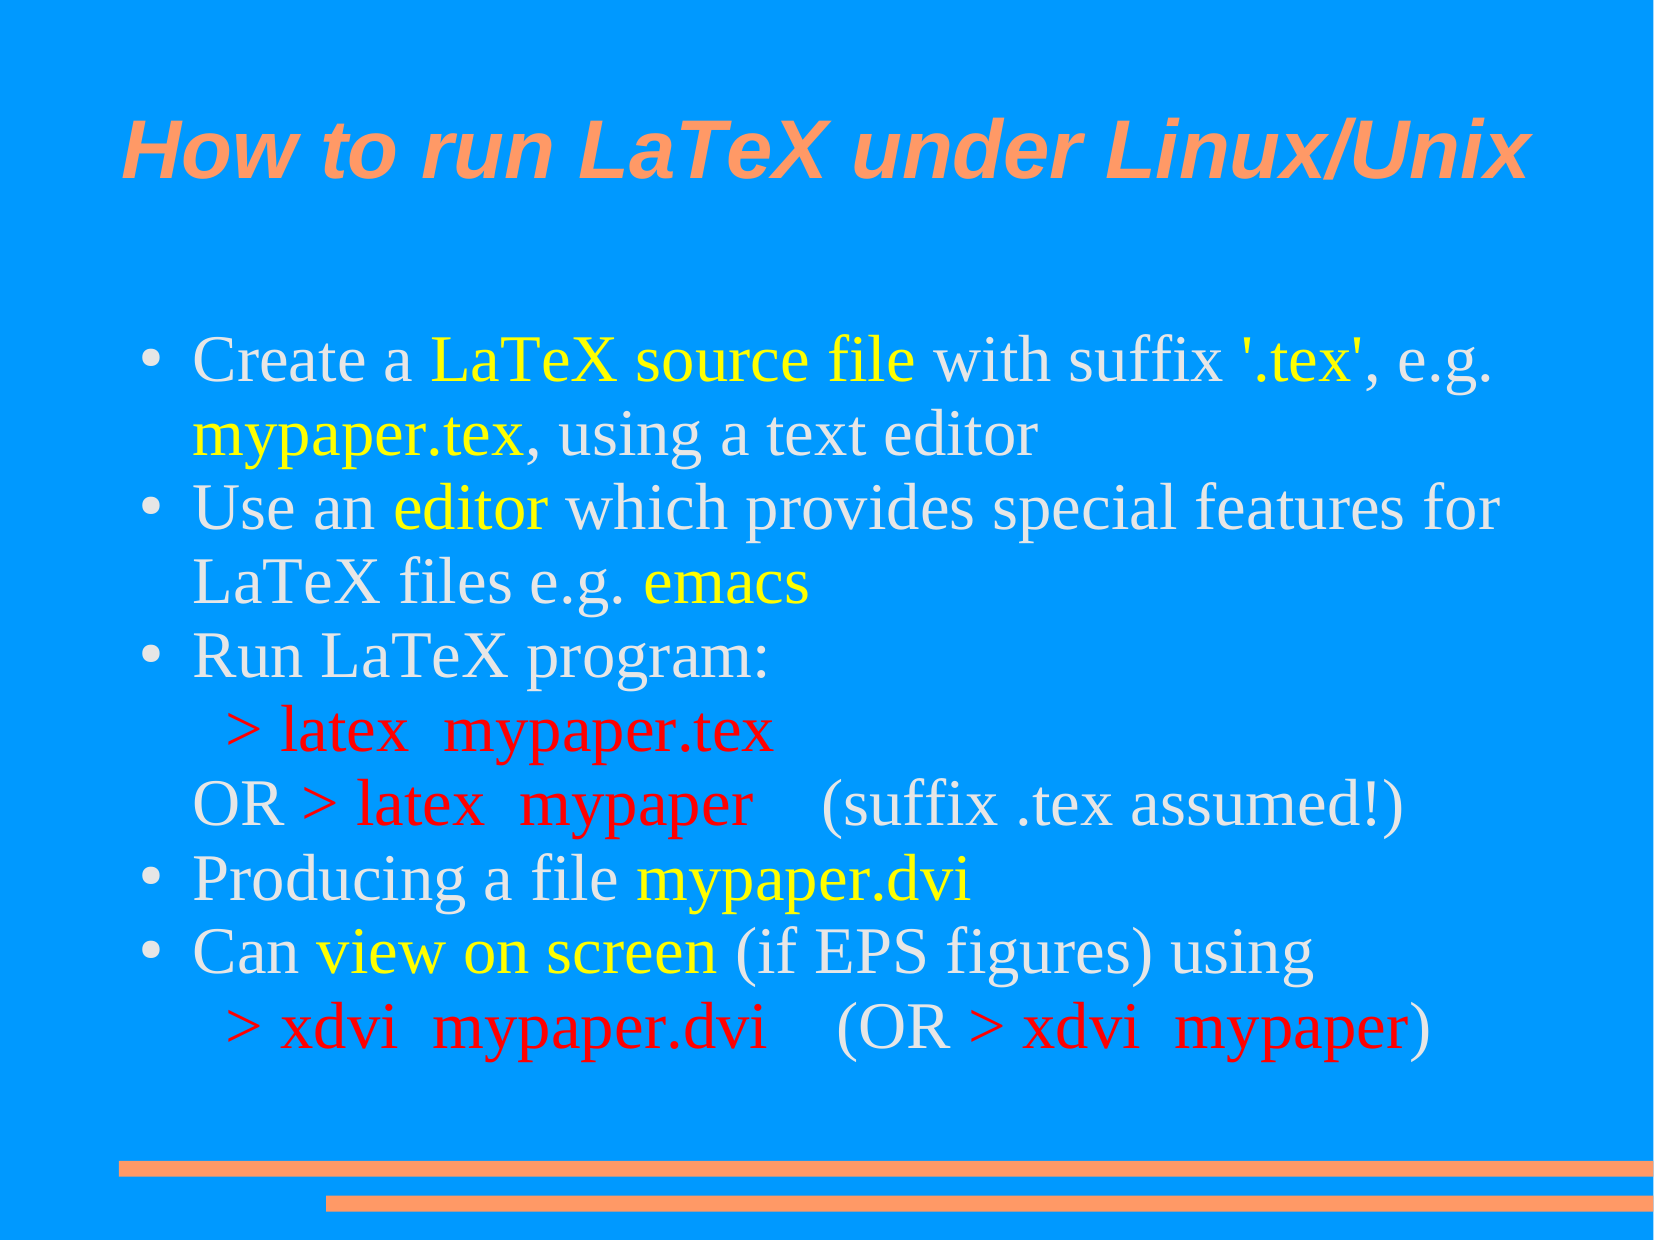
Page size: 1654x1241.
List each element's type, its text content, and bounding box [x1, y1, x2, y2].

list Create a LaTeX source file with suffix '.tex', e.g. mypaper.tex, using a text editor Use an editor which provides special features for LaTeX files e.g. emacs Run LaTeX program: > latex mypaper.tex OR > latex mypaper (suffix .tex assumed!) Producing a file mypaper.dvi Can view on screen (if EPS figures) using > xdvi mypaper.dvi (OR > xdvi mypaper) [121, 322, 1561, 1132]
title How to run LaTeX under Linux/Unix [121, 46, 1534, 254]
